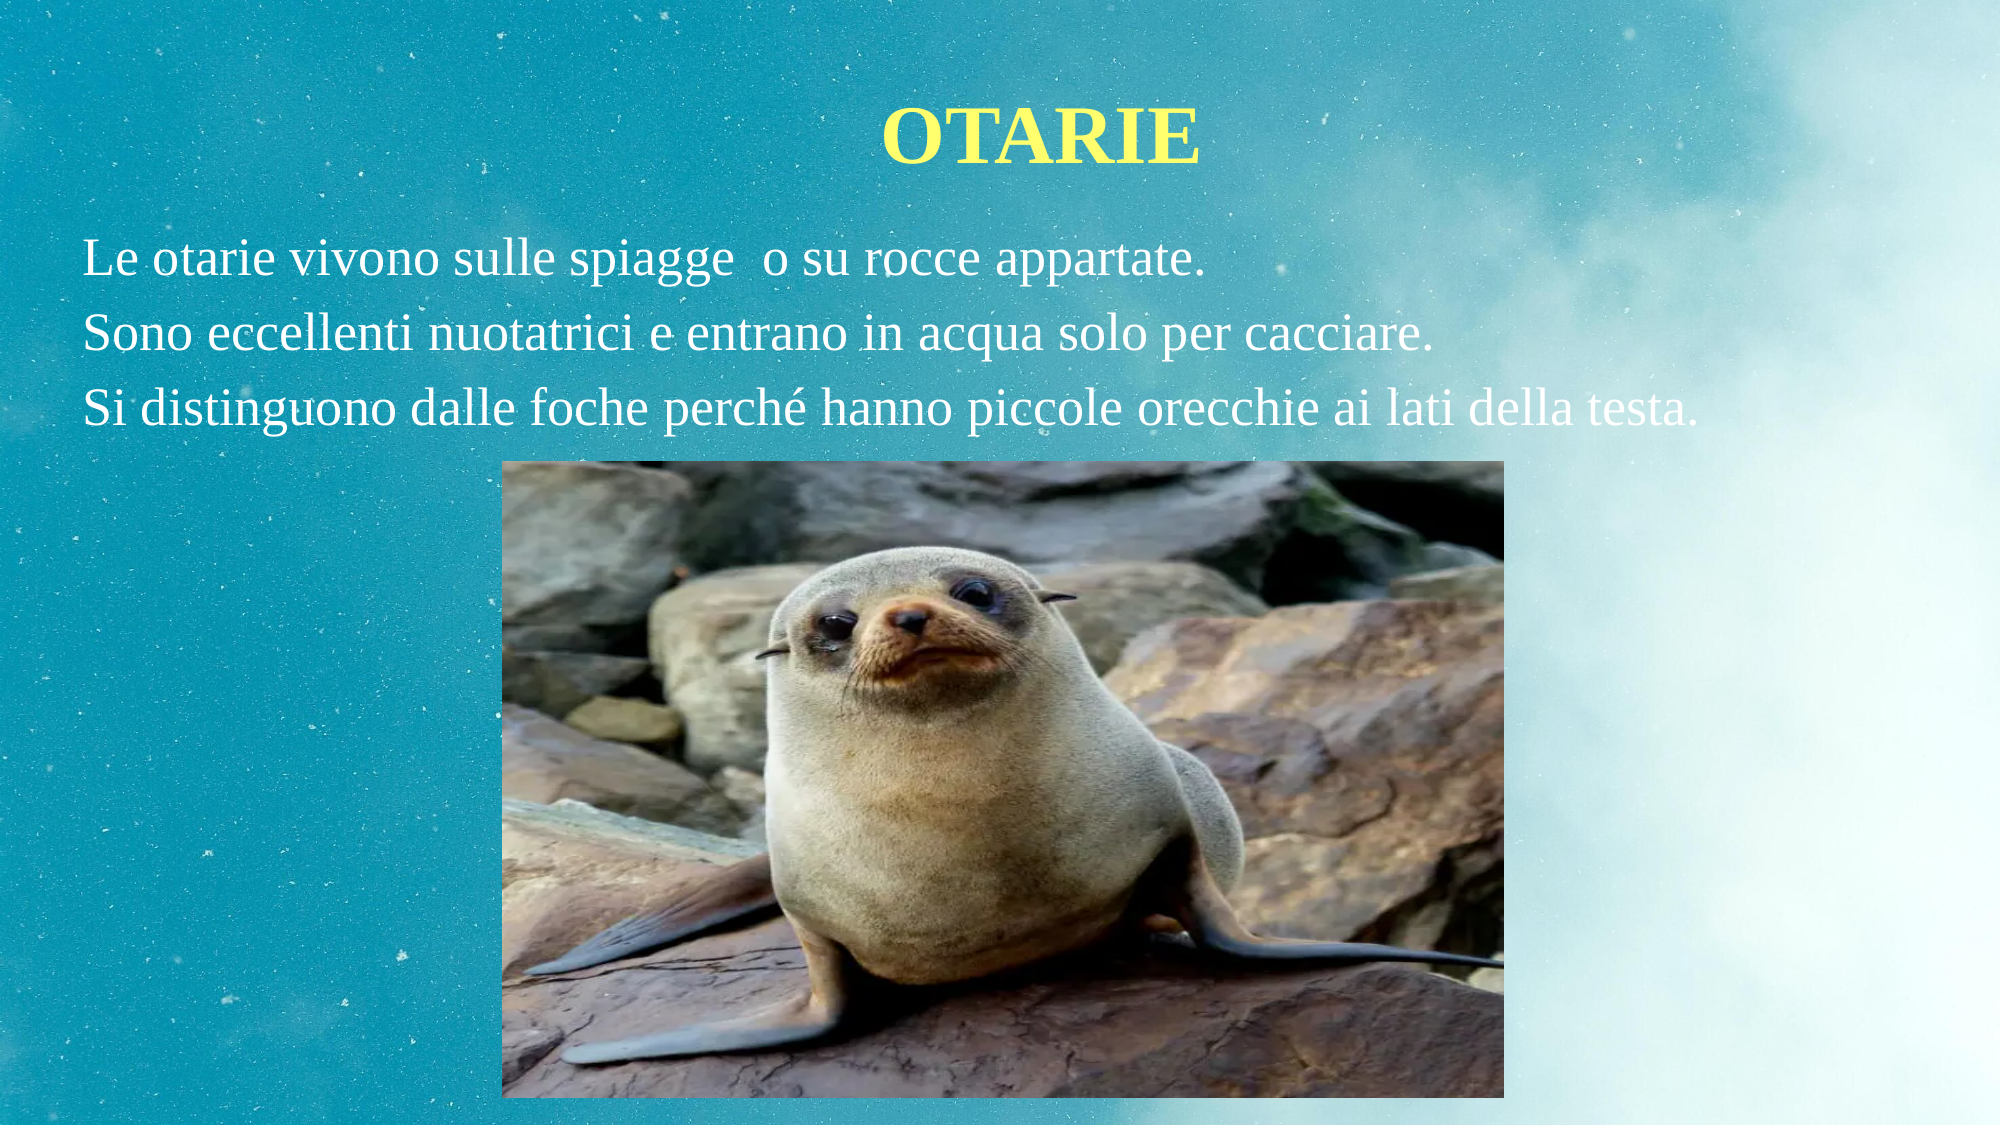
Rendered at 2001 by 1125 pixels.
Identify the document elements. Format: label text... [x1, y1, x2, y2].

title OTARIE [184, 48, 1899, 211]
subtitle Le otarie vivono sulle spiagge o su rocce appartate. Sono eccellenti nuotatrici e entrano in acqua solo per cacciare. Si distinguono dalle foche perché hanno piccole orecchie ai lati della testa. [82, 211, 1929, 444]
picture [502, 461, 1504, 1098]
